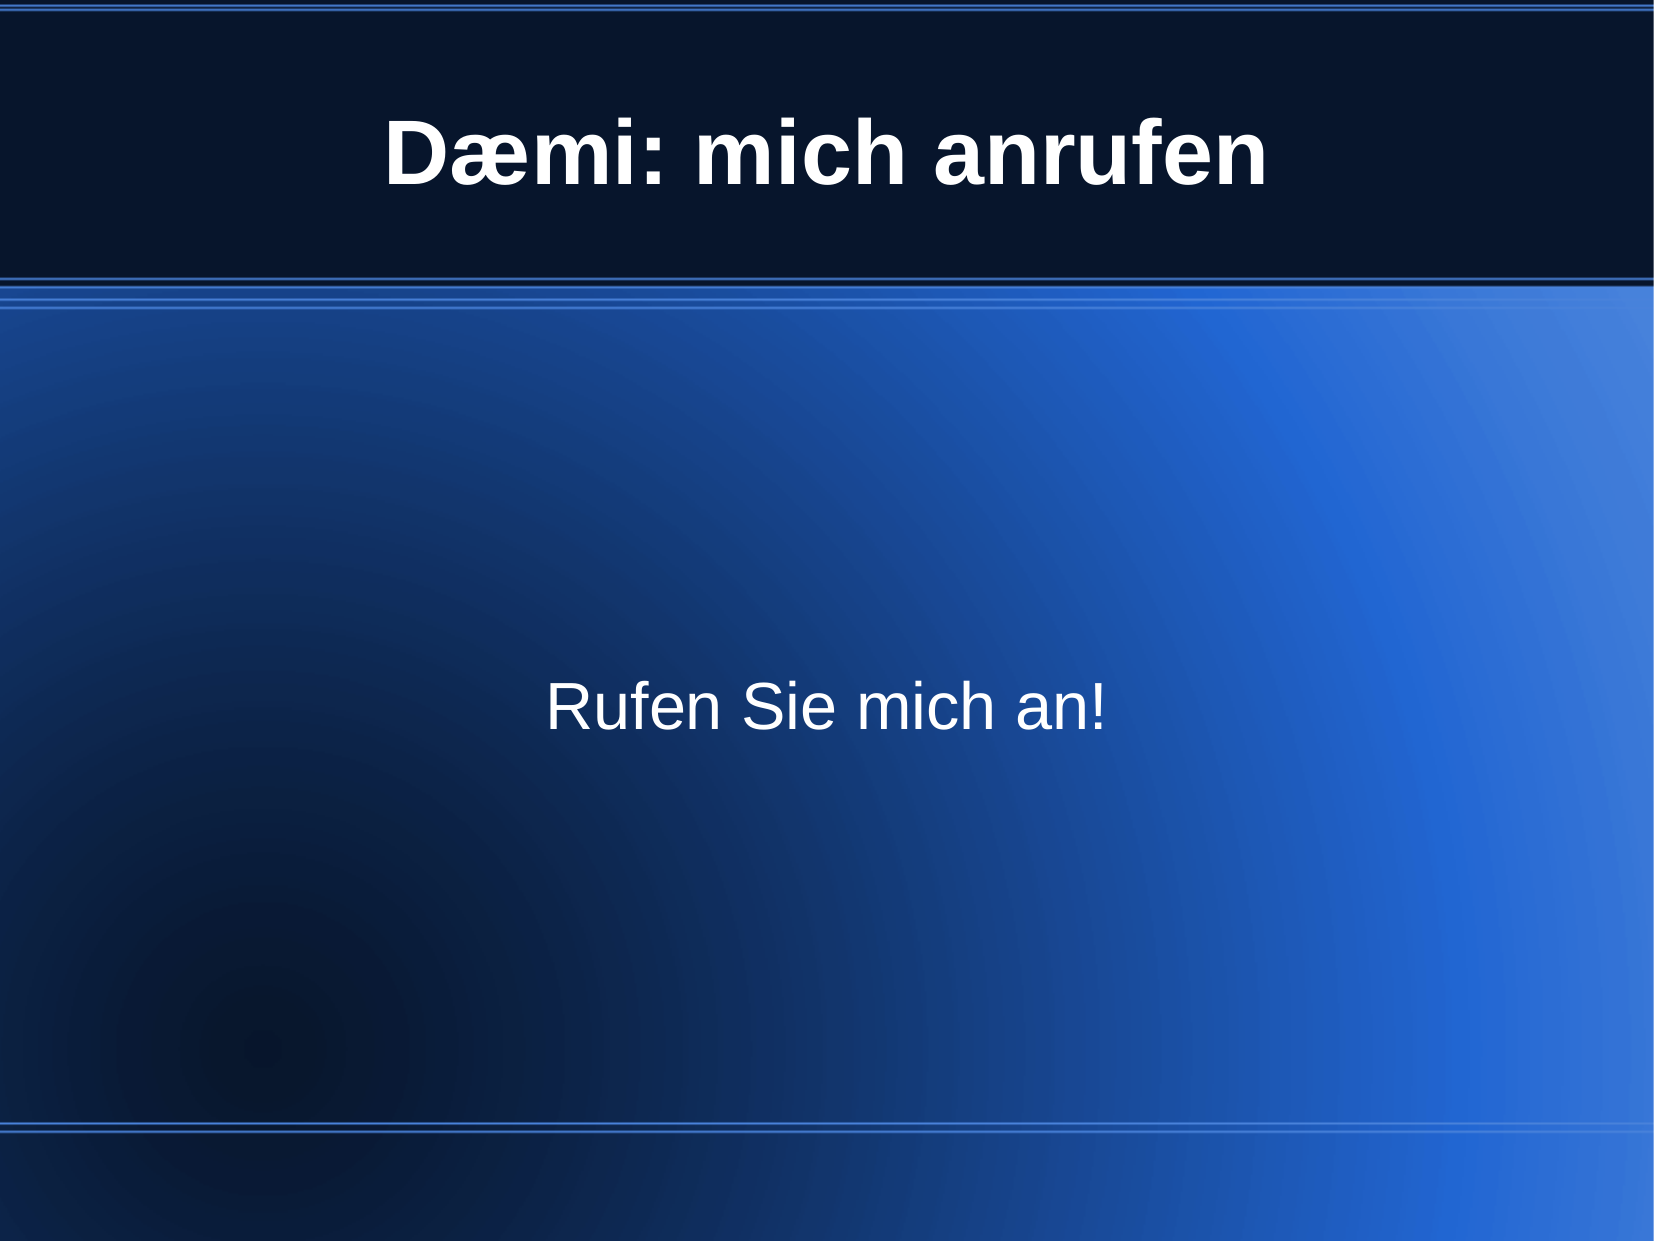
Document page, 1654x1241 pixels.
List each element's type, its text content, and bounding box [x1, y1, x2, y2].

title Dæmi: mich anrufen [82, 56, 1571, 250]
subtitle Rufen Sie mich an! [82, 362, 1571, 1050]
picture [0, 0, 1654, 1241]
